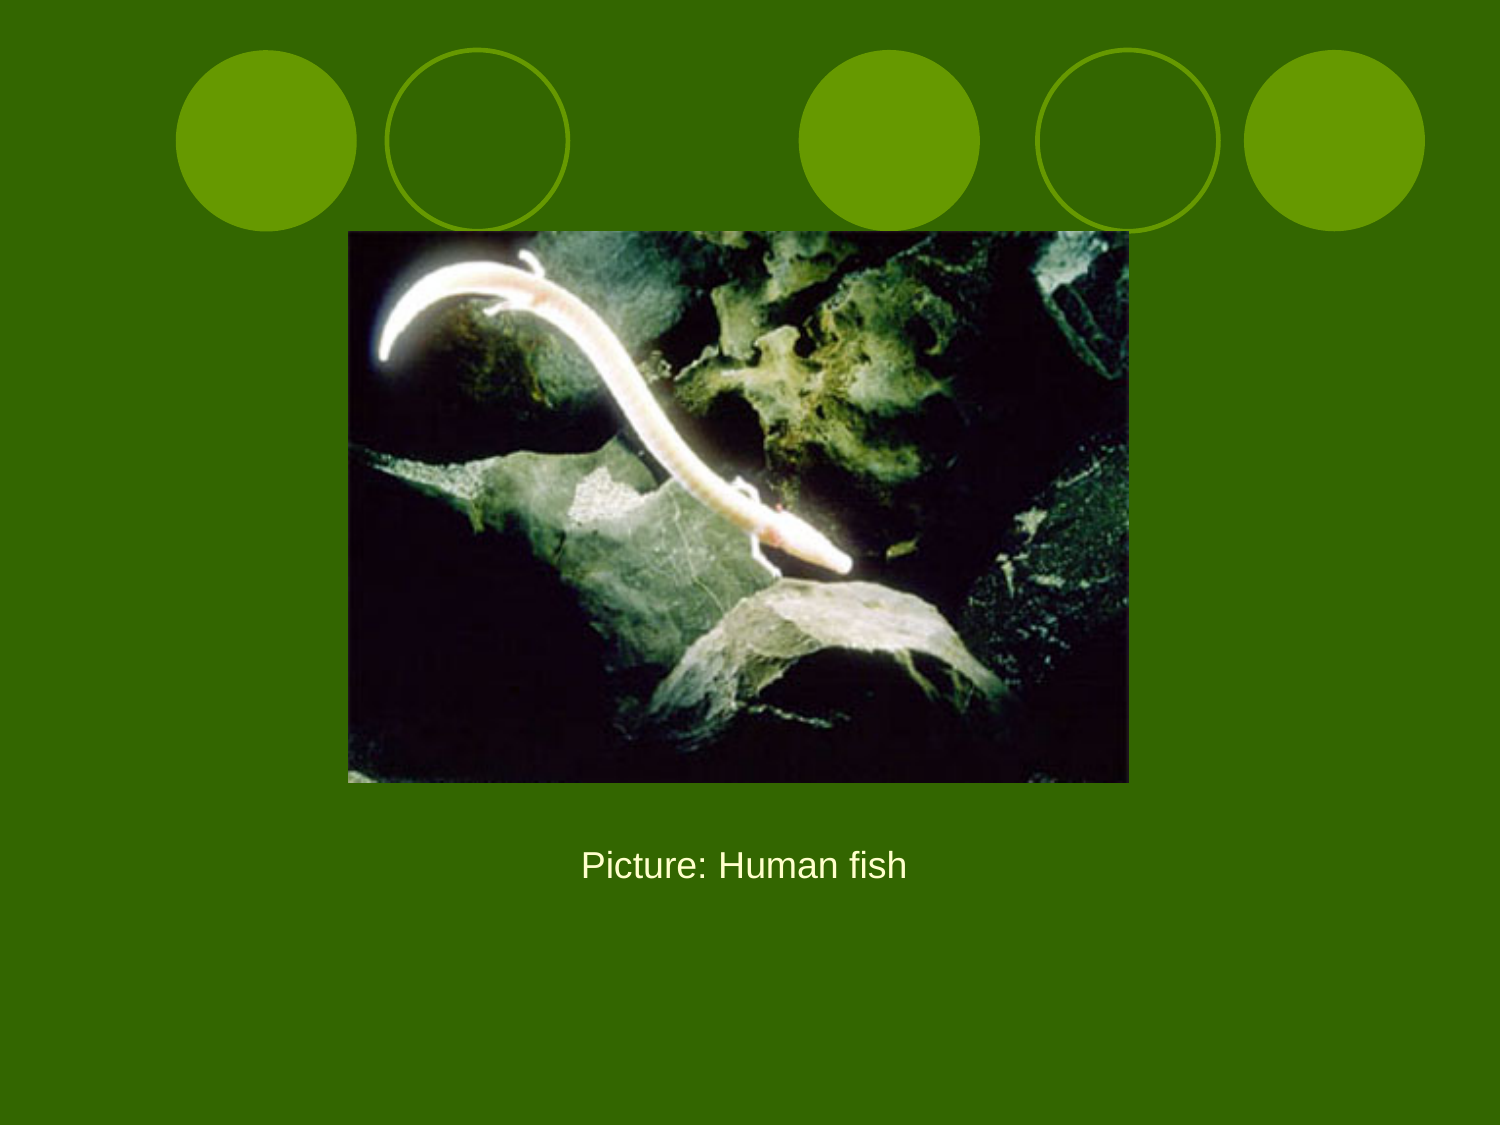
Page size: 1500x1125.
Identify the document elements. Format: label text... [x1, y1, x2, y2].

picture [348, 231, 1129, 784]
text_box Picture: Human fish [360, 834, 1129, 894]
